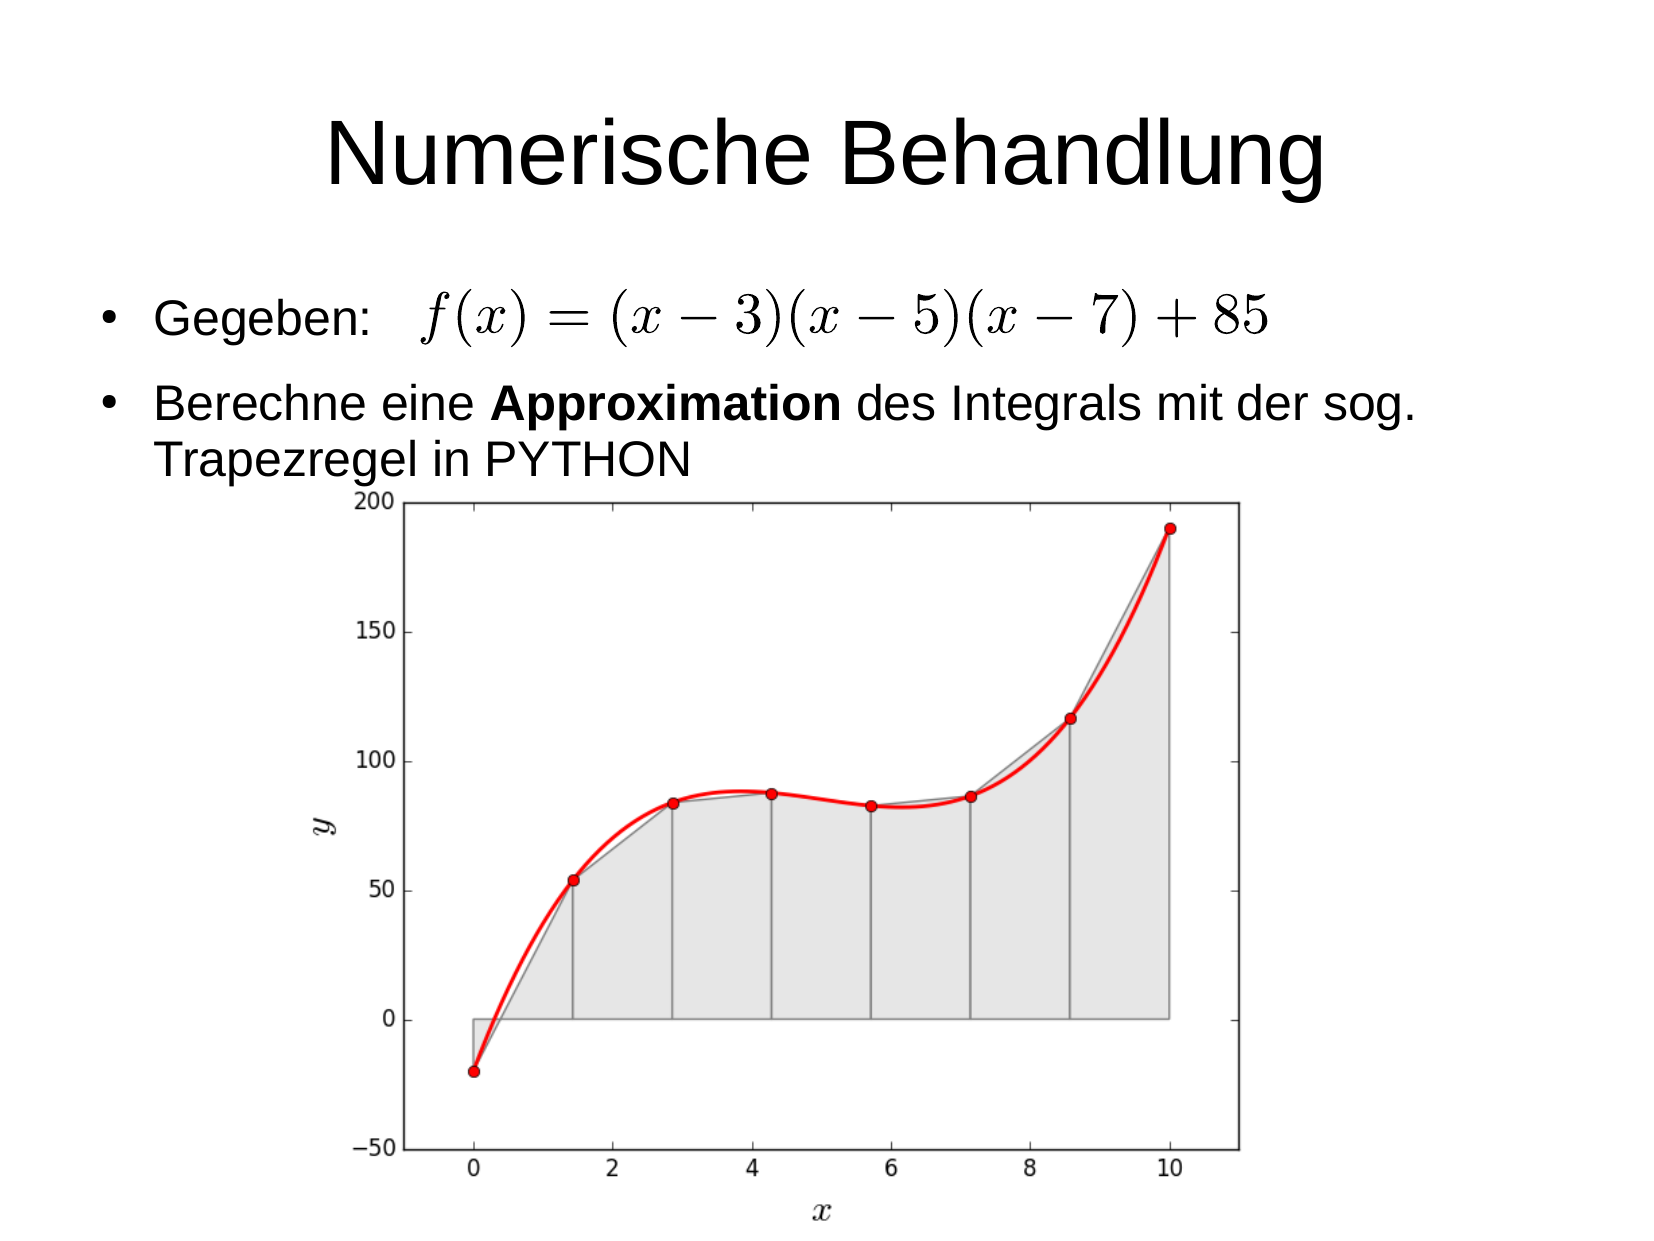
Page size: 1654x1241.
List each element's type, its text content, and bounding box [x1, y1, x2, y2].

text_box [417, 288, 1271, 348]
list Gegeben: Berechne eine Approximation des Integrals mit der sog. Trapezregel in PYTHON [82, 290, 1571, 1010]
title Numerische Behandlung [82, 49, 1571, 257]
picture [289, 1010, 1252, 1241]
